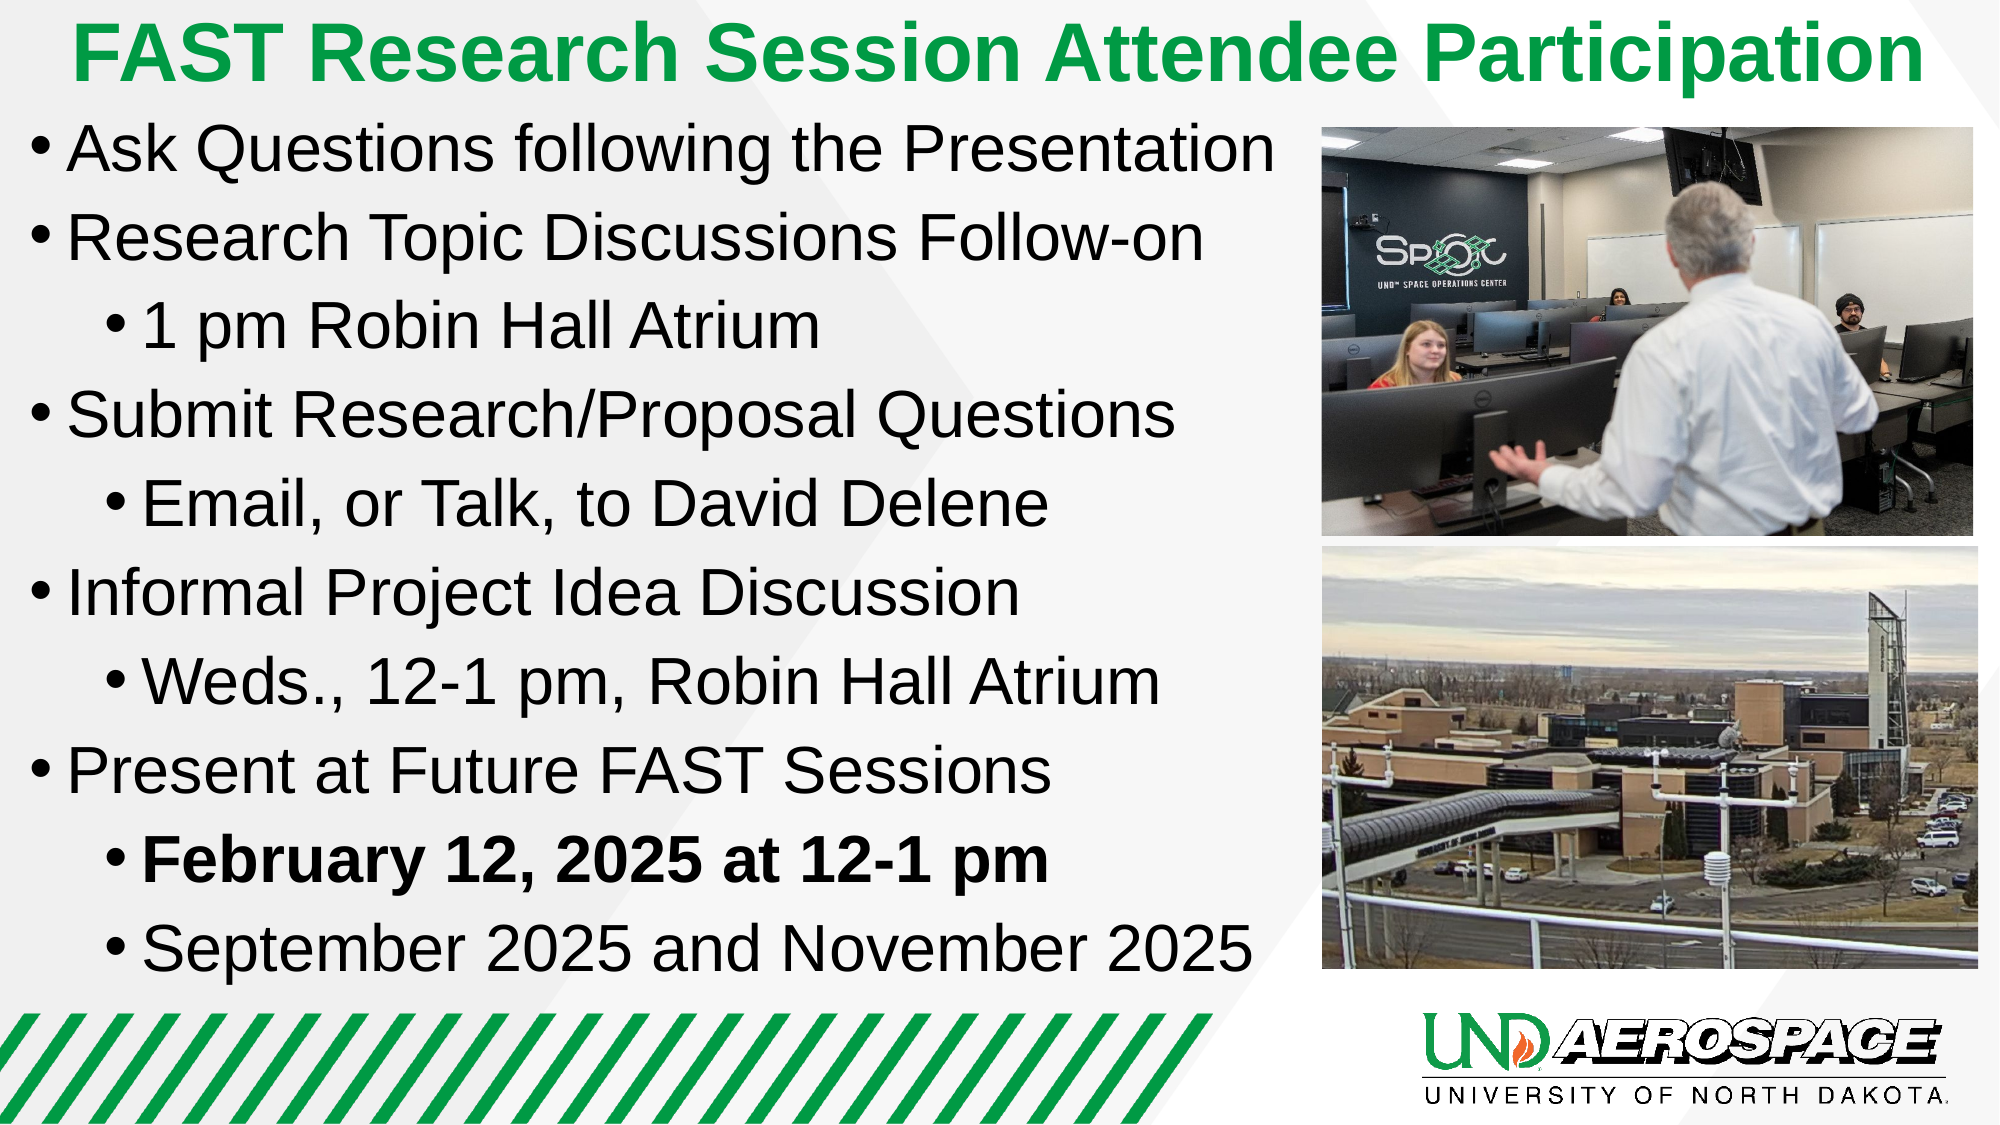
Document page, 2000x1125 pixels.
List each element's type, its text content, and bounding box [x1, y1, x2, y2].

text_box Ask Questions following the Presentation Research Topic Discussions Follow-on 1 pm Robin Hall Atrium Submit Research/Proposal Questions Email, or Talk, to David Delene Informal Project Idea Discussion Weds., 12-1 pm, Robin Hall Atrium Present at Future FAST Sessions February 12, 2025 at 12-1 pm September 2025 and November 2025 [14, 97, 1313, 1012]
text_box FAST Research Session Attendee Participation [0, 0, 2000, 96]
picture [0, 96, 2000, 1125]
